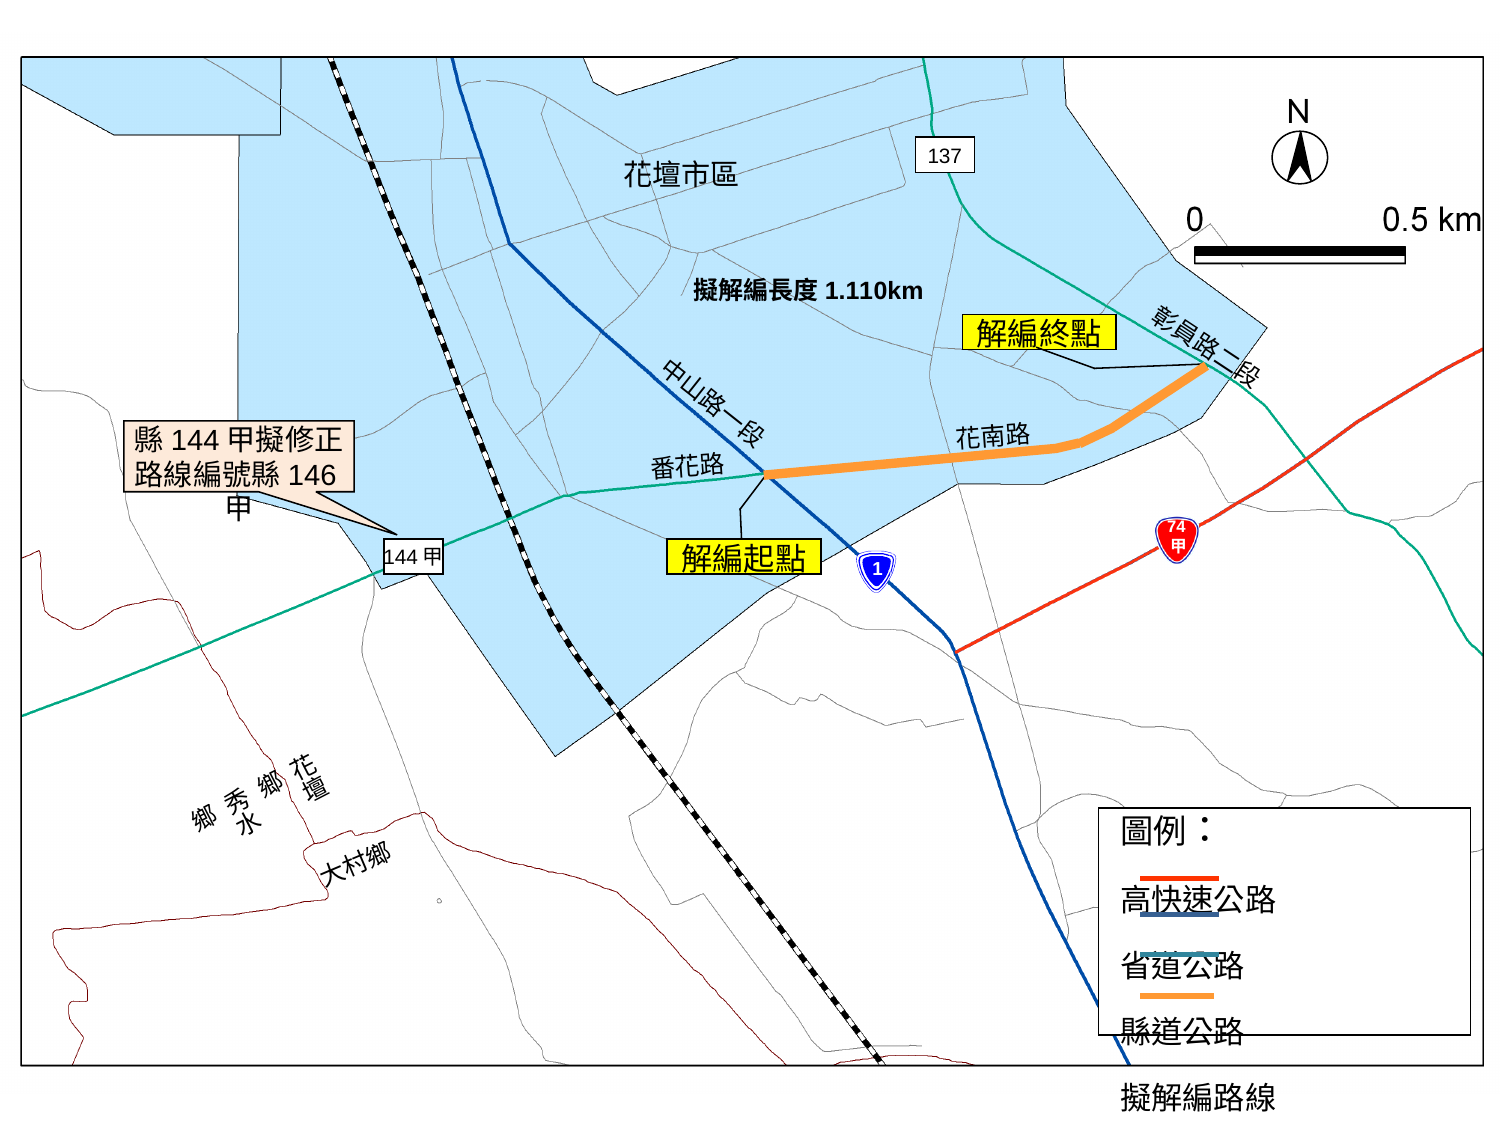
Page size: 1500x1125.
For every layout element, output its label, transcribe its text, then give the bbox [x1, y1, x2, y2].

text_box 144甲 [383, 538, 443, 574]
text_box 解編終點 [962, 314, 1192, 369]
text_box 花壇市區 [608, 148, 798, 200]
text_box 137 [915, 137, 975, 173]
text_box 擬解編長度1.110km [679, 267, 951, 313]
text_box [856, 550, 897, 593]
picture [0, 32, 1500, 1094]
text_box N [1271, 78, 1326, 139]
text_box 圖例： 高快速公路 省道公路 縣道公路 擬解編路線 [1105, 798, 1436, 1123]
text_box 解編起點 [667, 478, 821, 574]
text_box [1098, 807, 1105, 1035]
text_box 1 [863, 556, 892, 579]
text_box [1436, 807, 1471, 1035]
text_box 番花路 [633, 440, 742, 493]
text_box 彰員路二段 [1130, 284, 1285, 408]
text_box 花南路 [939, 408, 1047, 463]
text_box 大村鄉 [297, 818, 421, 906]
text_box [1288, 139, 1311, 180]
text_box 74甲 [1161, 515, 1196, 556]
text_box 中山路一段 [639, 336, 789, 469]
text_box 花壇鄉 秀水鄉 [224, 729, 359, 859]
text_box 縣144甲擬修正 路線編號縣146甲 [123, 420, 398, 535]
